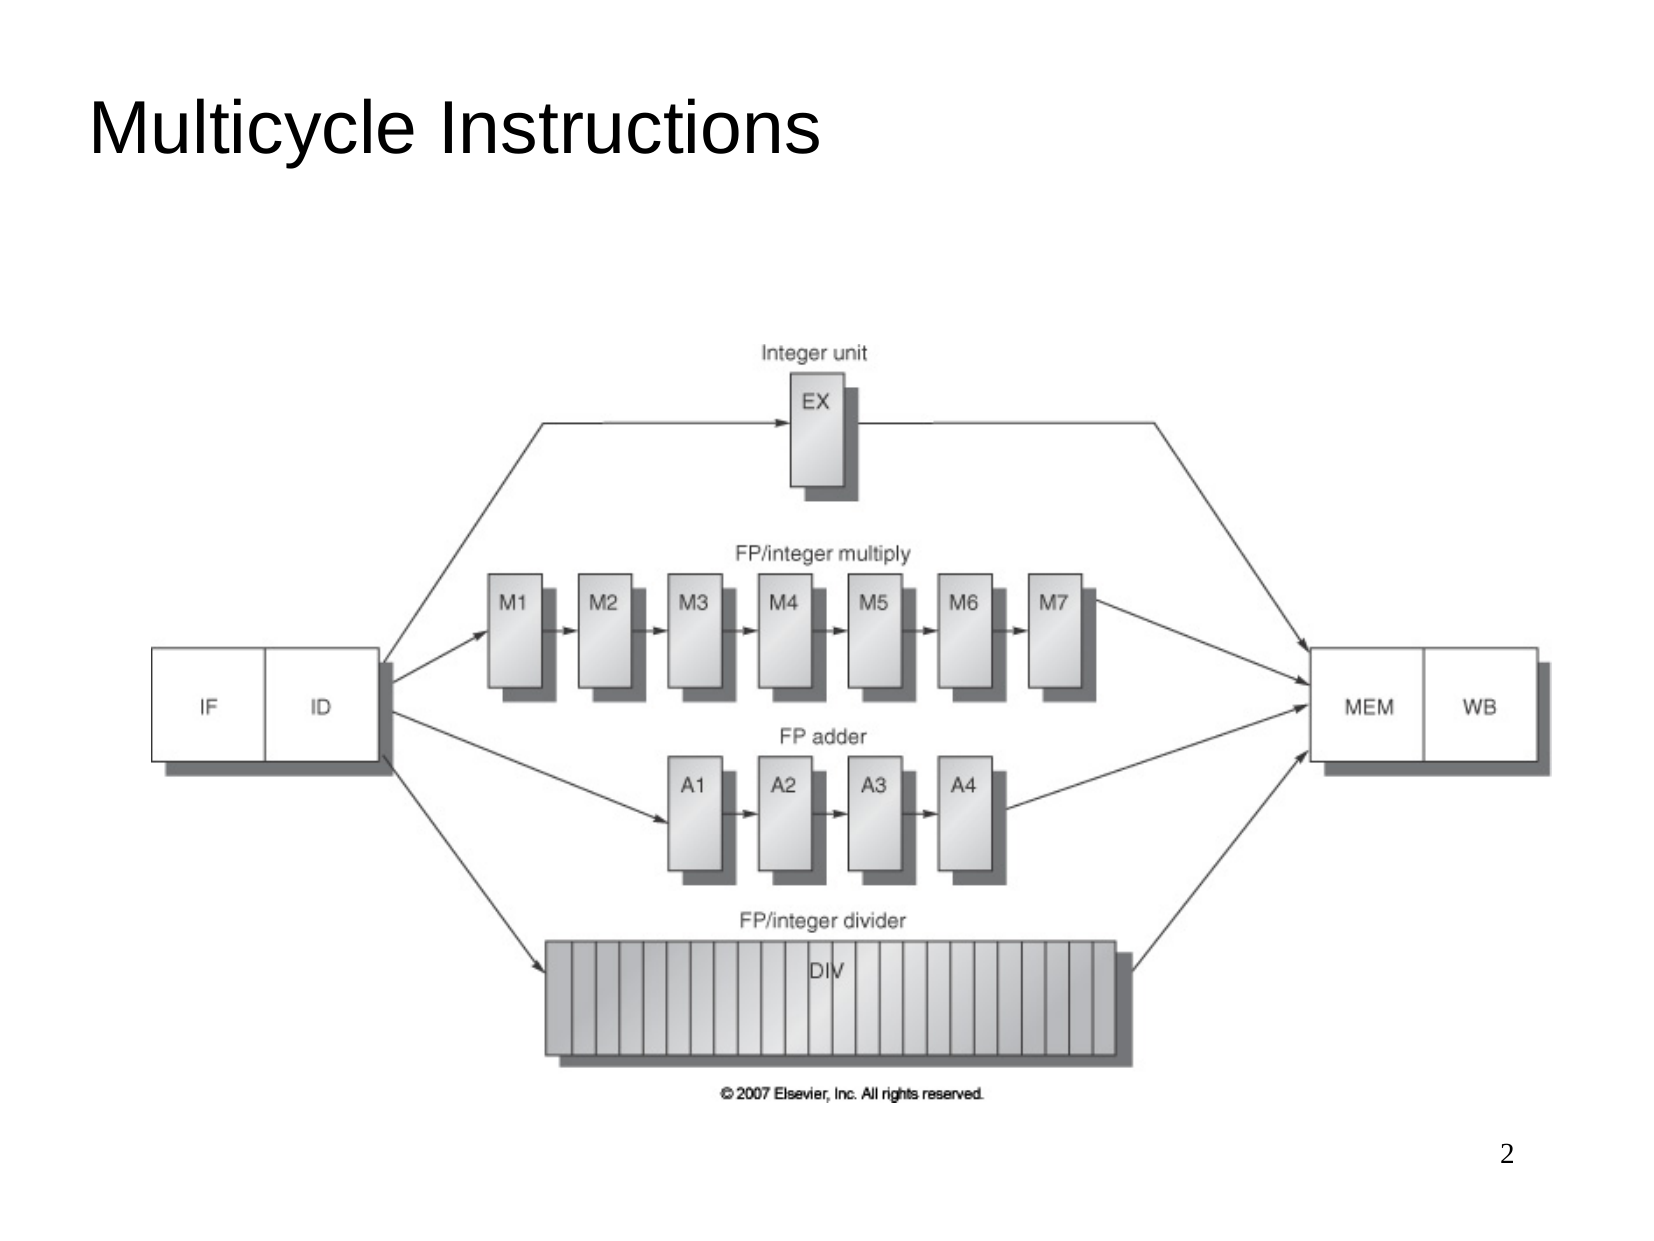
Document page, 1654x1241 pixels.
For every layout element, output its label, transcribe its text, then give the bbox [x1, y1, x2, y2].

text_box <number> [1184, 1129, 1530, 1213]
text_box Multicycle Instructions [73, 71, 838, 177]
picture [151, 344, 1552, 1103]
